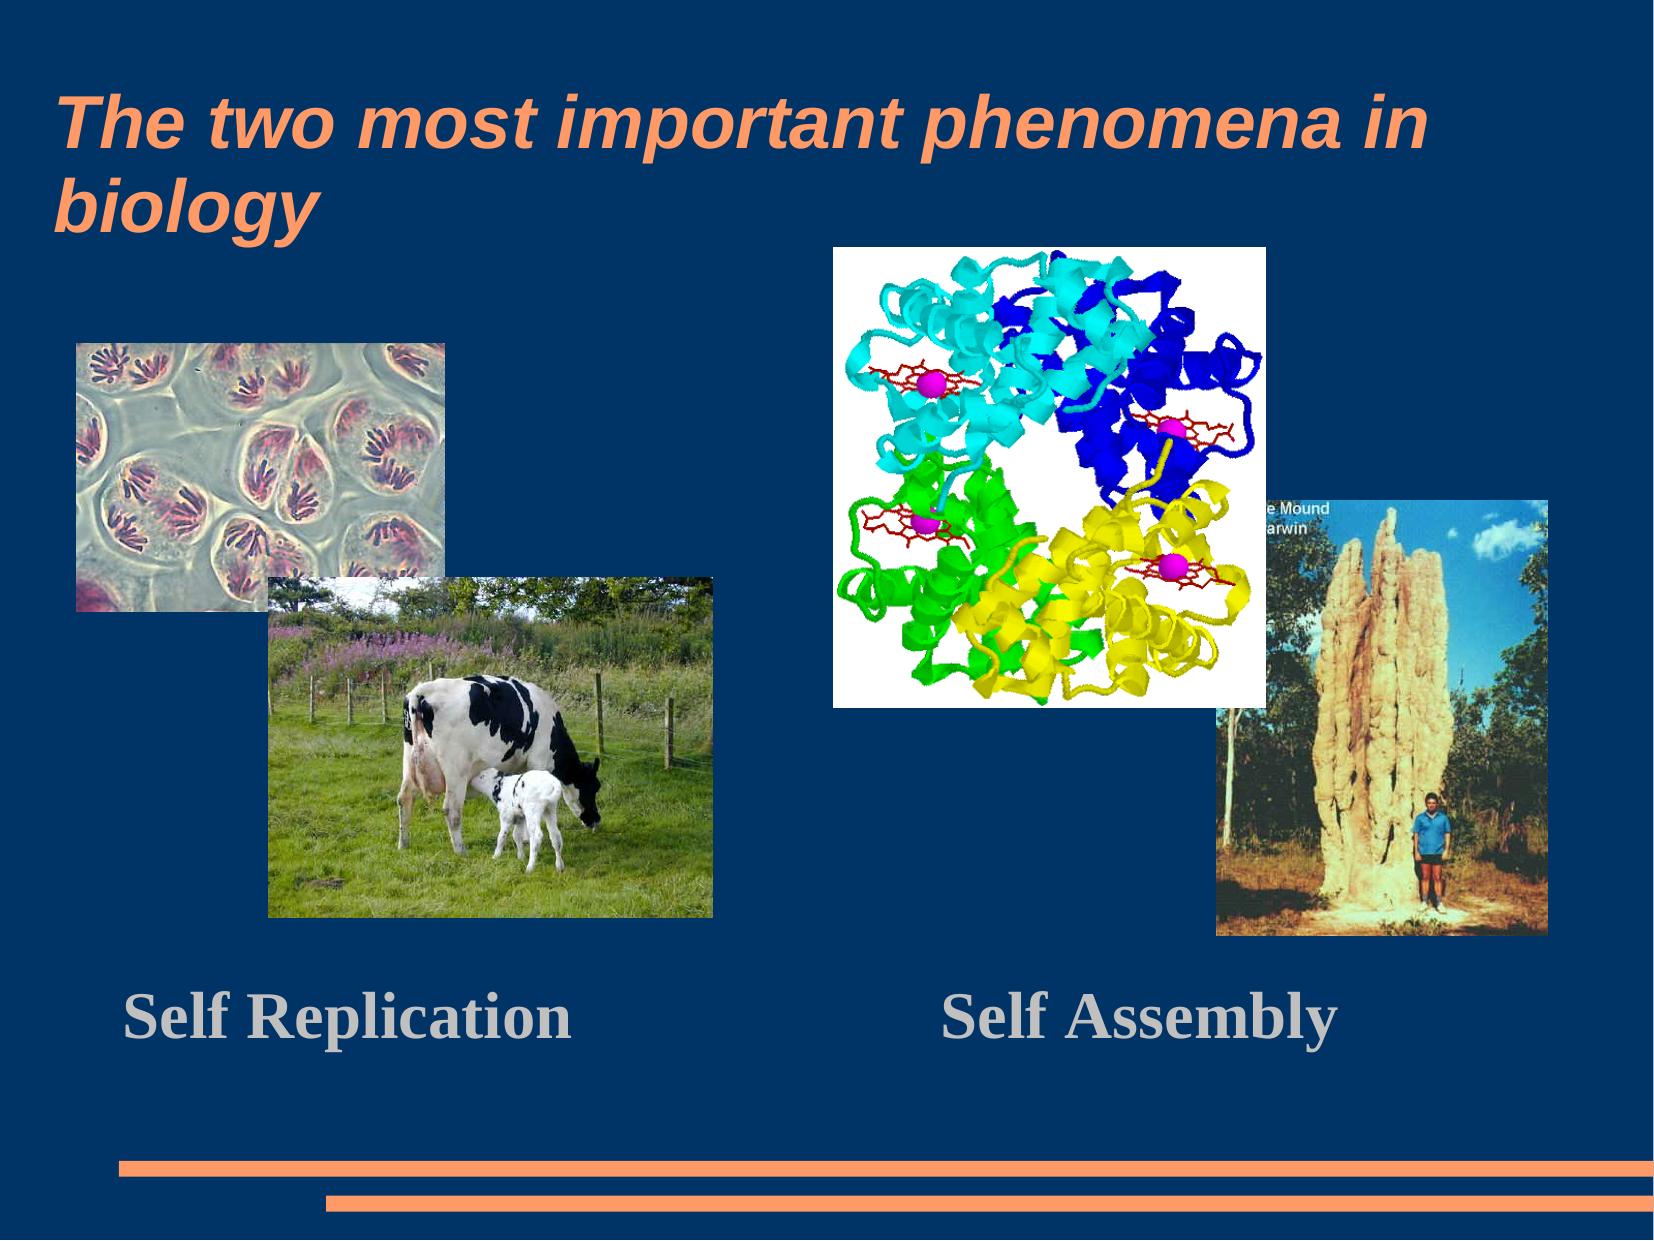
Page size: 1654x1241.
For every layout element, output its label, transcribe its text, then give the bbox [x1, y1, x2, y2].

text_box Self Replication Self Assembly [122, 979, 1552, 1061]
picture [76, 343, 713, 918]
title The two most important phenomena in biology [53, 57, 1554, 272]
picture [833, 247, 1548, 936]
